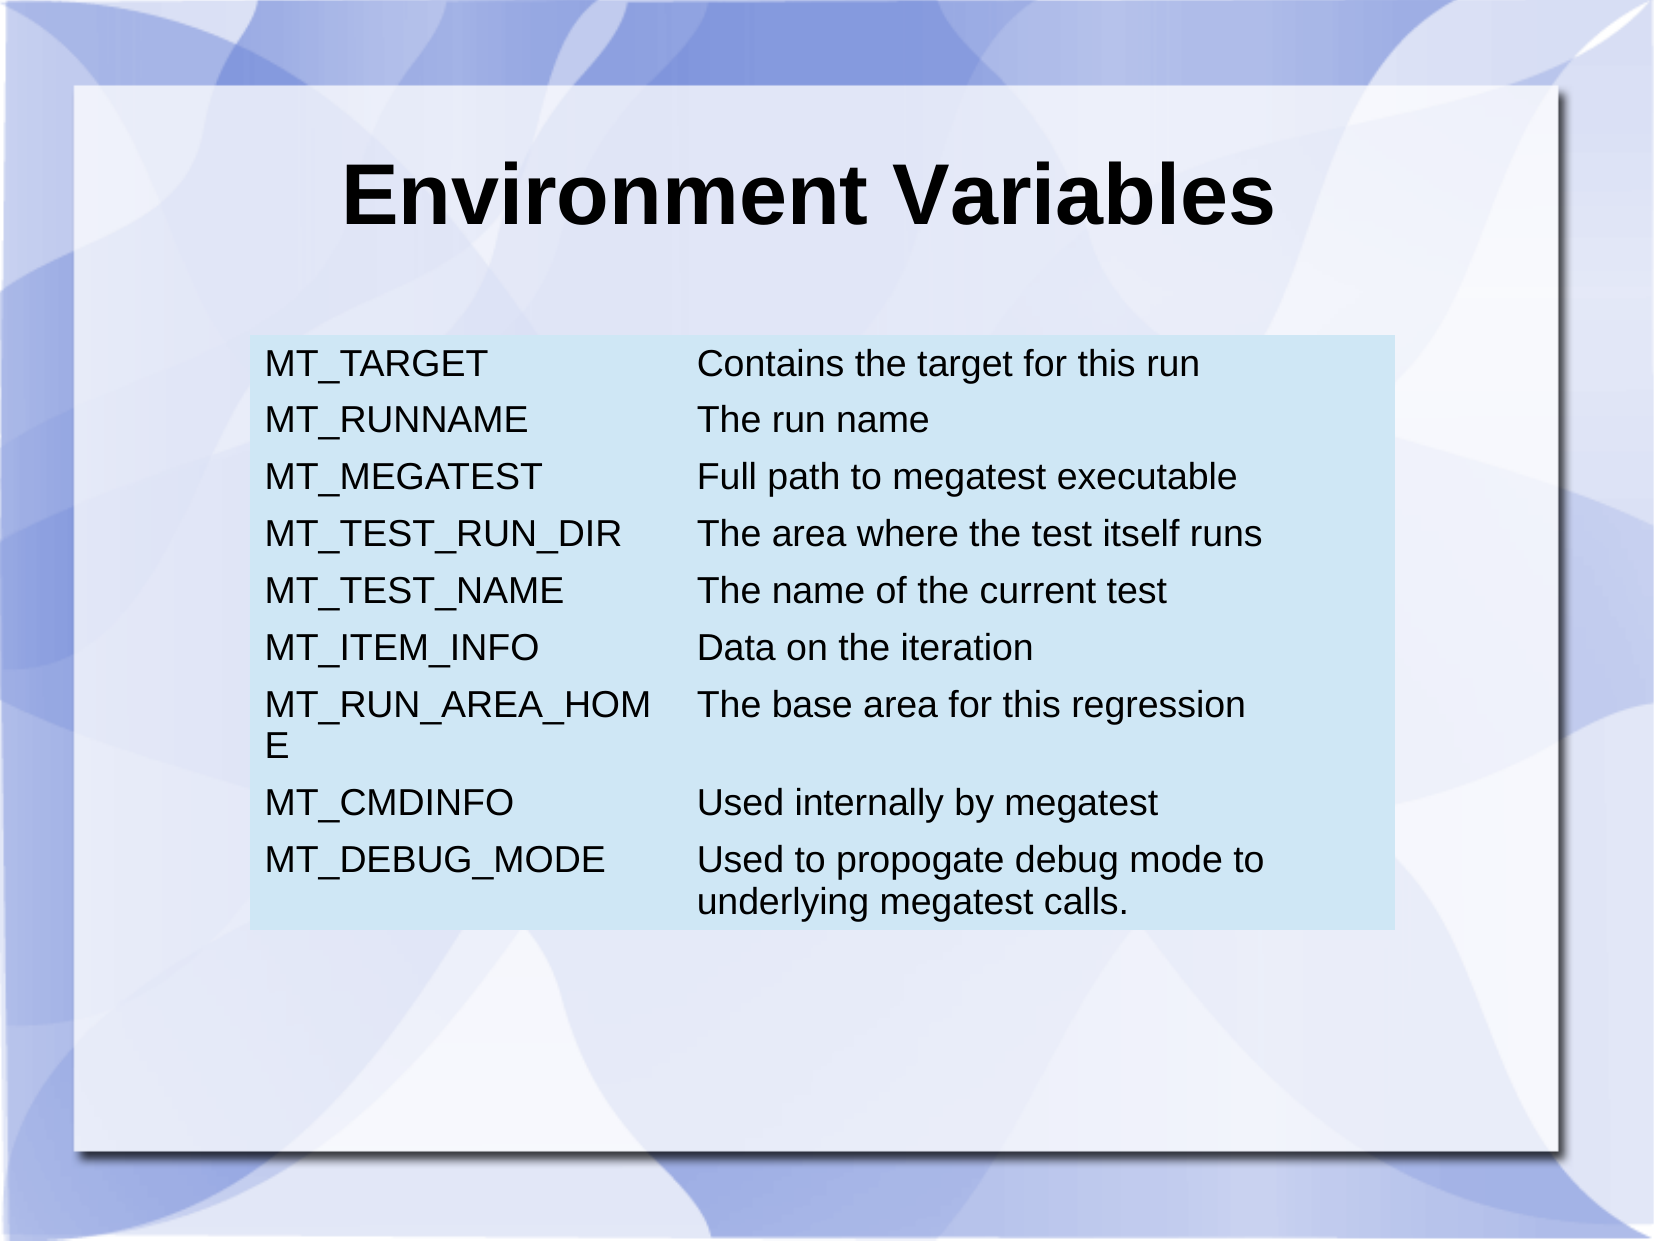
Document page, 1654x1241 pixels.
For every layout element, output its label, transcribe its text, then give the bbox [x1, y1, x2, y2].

table_cell MT_CMDINFO [250, 774, 682, 831]
table_cell Used to propogate debug mode to underlying megatest calls. [682, 831, 1395, 930]
table_cell MT_RUNNAME [250, 392, 682, 448]
table_cell MT_RUN_AREA_HOME [250, 676, 682, 774]
table_cell The name of the current test [682, 562, 1395, 619]
table_cell MT_DEBUG_MODE [250, 831, 682, 930]
table_cell The base area for this regression [682, 676, 1395, 774]
table_header MT_TARGET [250, 335, 682, 392]
table_header Contains the target for this run [682, 335, 1395, 392]
table_cell MT_TEST_RUN_DIR [250, 505, 682, 562]
table_cell Data on the iteration [682, 619, 1395, 676]
title Environment Variables [82, 98, 1536, 291]
table_cell MT_TEST_NAME [250, 562, 682, 619]
picture [0, 0, 1654, 1241]
table_cell Used internally by megatest [682, 774, 1395, 831]
table_cell The run name [682, 392, 1395, 448]
table_cell The area where the test itself runs [682, 505, 1395, 562]
table_cell MT_ITEM_INFO [250, 619, 682, 676]
table_cell MT_MEGATEST [250, 448, 682, 505]
table_cell Full path to megatest executable [682, 448, 1395, 505]
